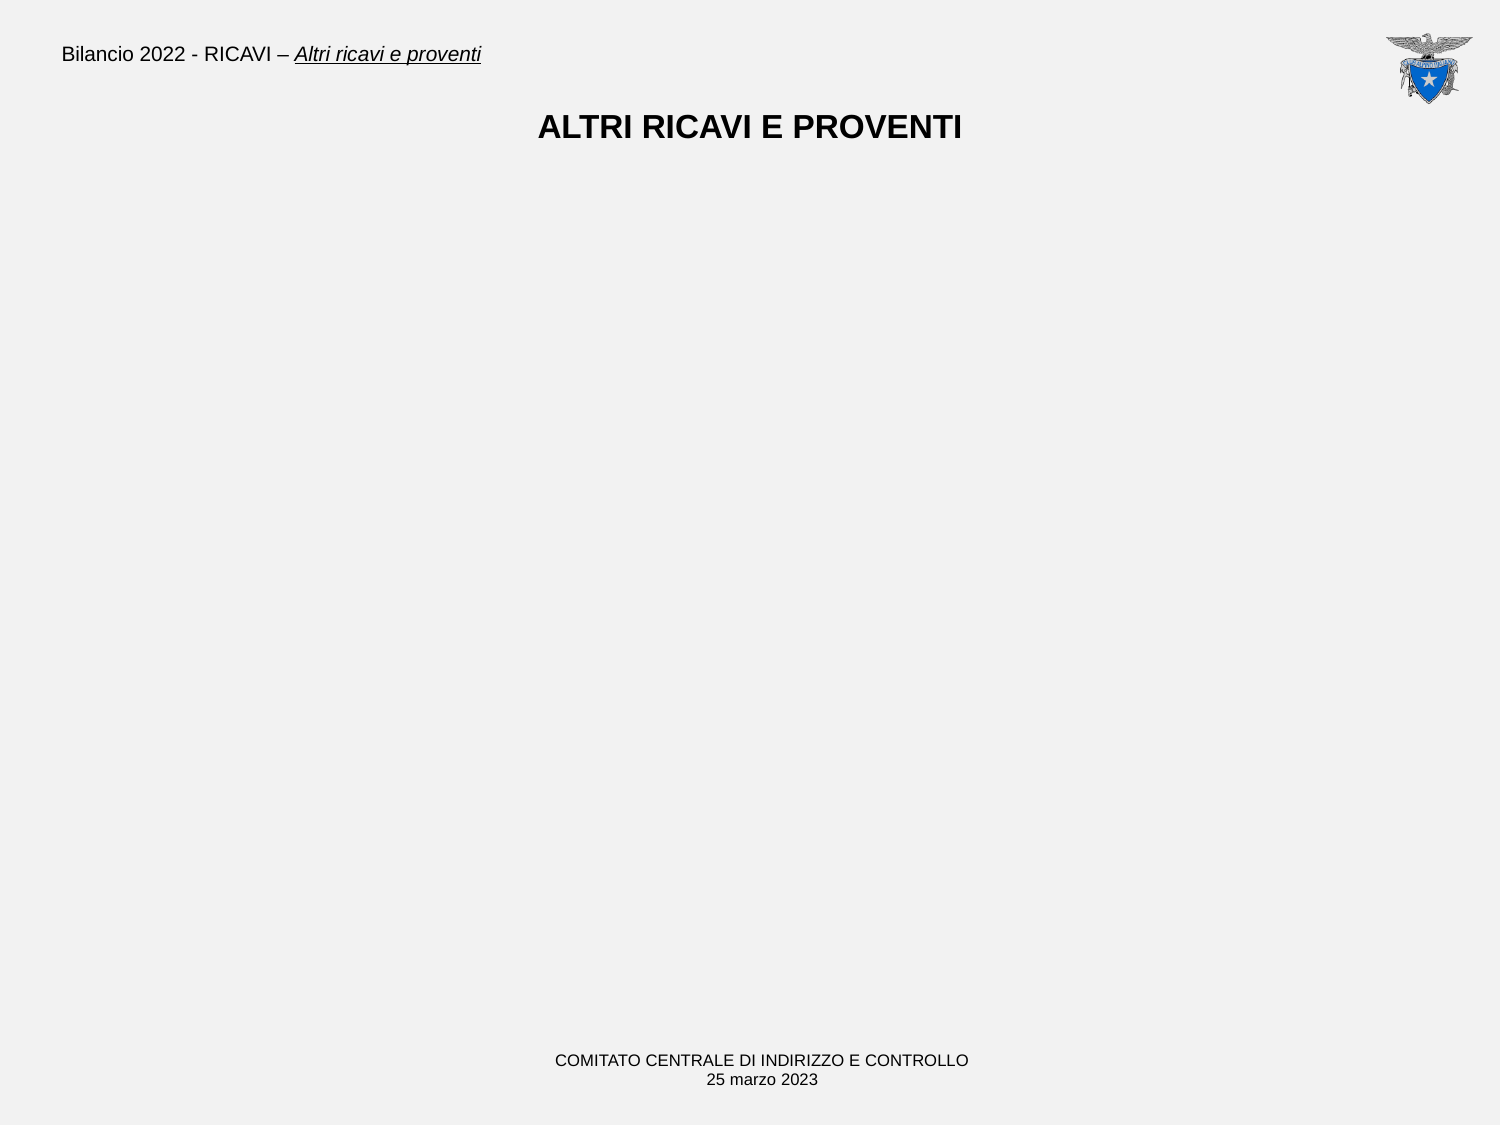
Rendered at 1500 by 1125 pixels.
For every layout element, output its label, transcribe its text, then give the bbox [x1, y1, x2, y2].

picture [1382, 29, 1477, 112]
text_box ALTRI RICAVI E PROVENTI [259, 106, 1241, 148]
text_box COMITATO CENTRALE DI INDIRIZZO E CONTROLLO 25 marzo 2023 [278, 1044, 1247, 1100]
text_box Bilancio 2022 - RICAVI – Altri ricavi e proventi [46, 35, 715, 76]
